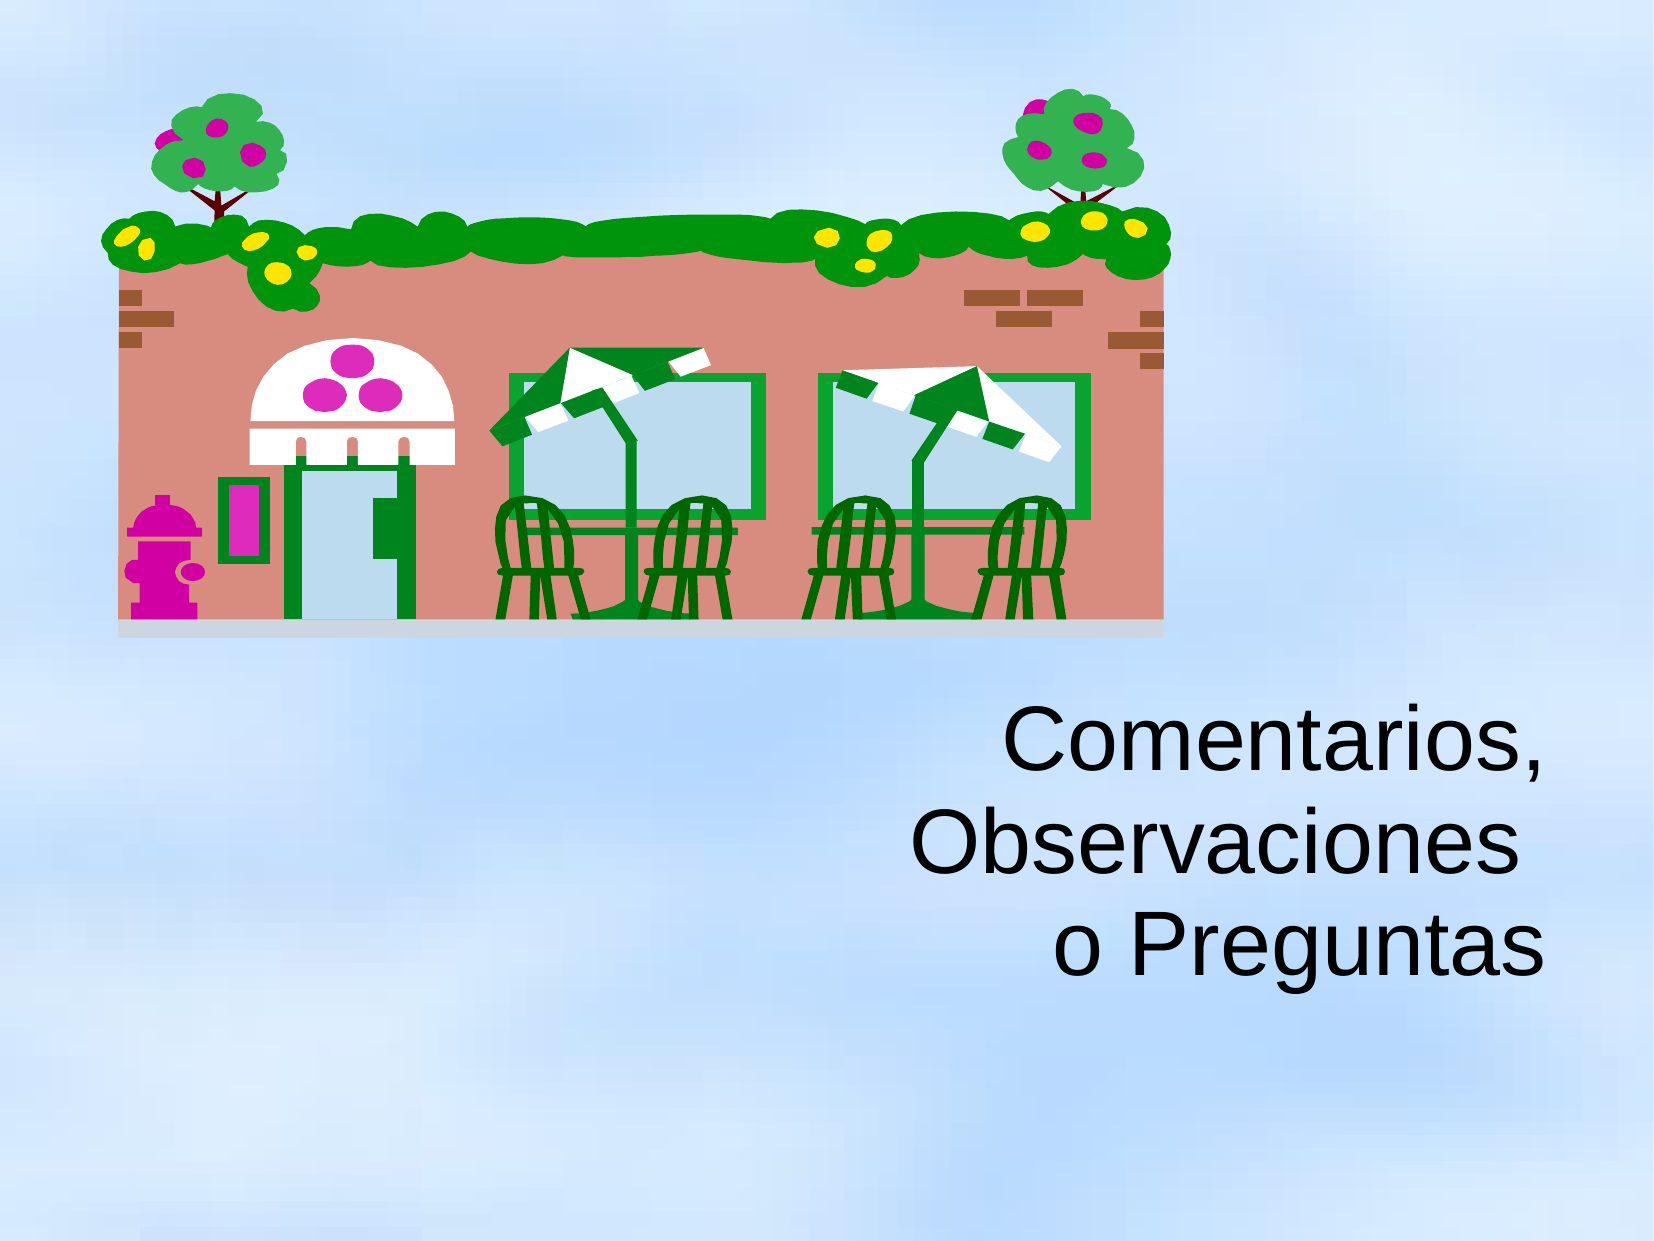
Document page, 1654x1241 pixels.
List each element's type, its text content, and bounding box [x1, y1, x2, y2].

title Comentarios, Observaciones o Preguntas [885, 649, 1548, 1034]
picture [0, 0, 1654, 1241]
